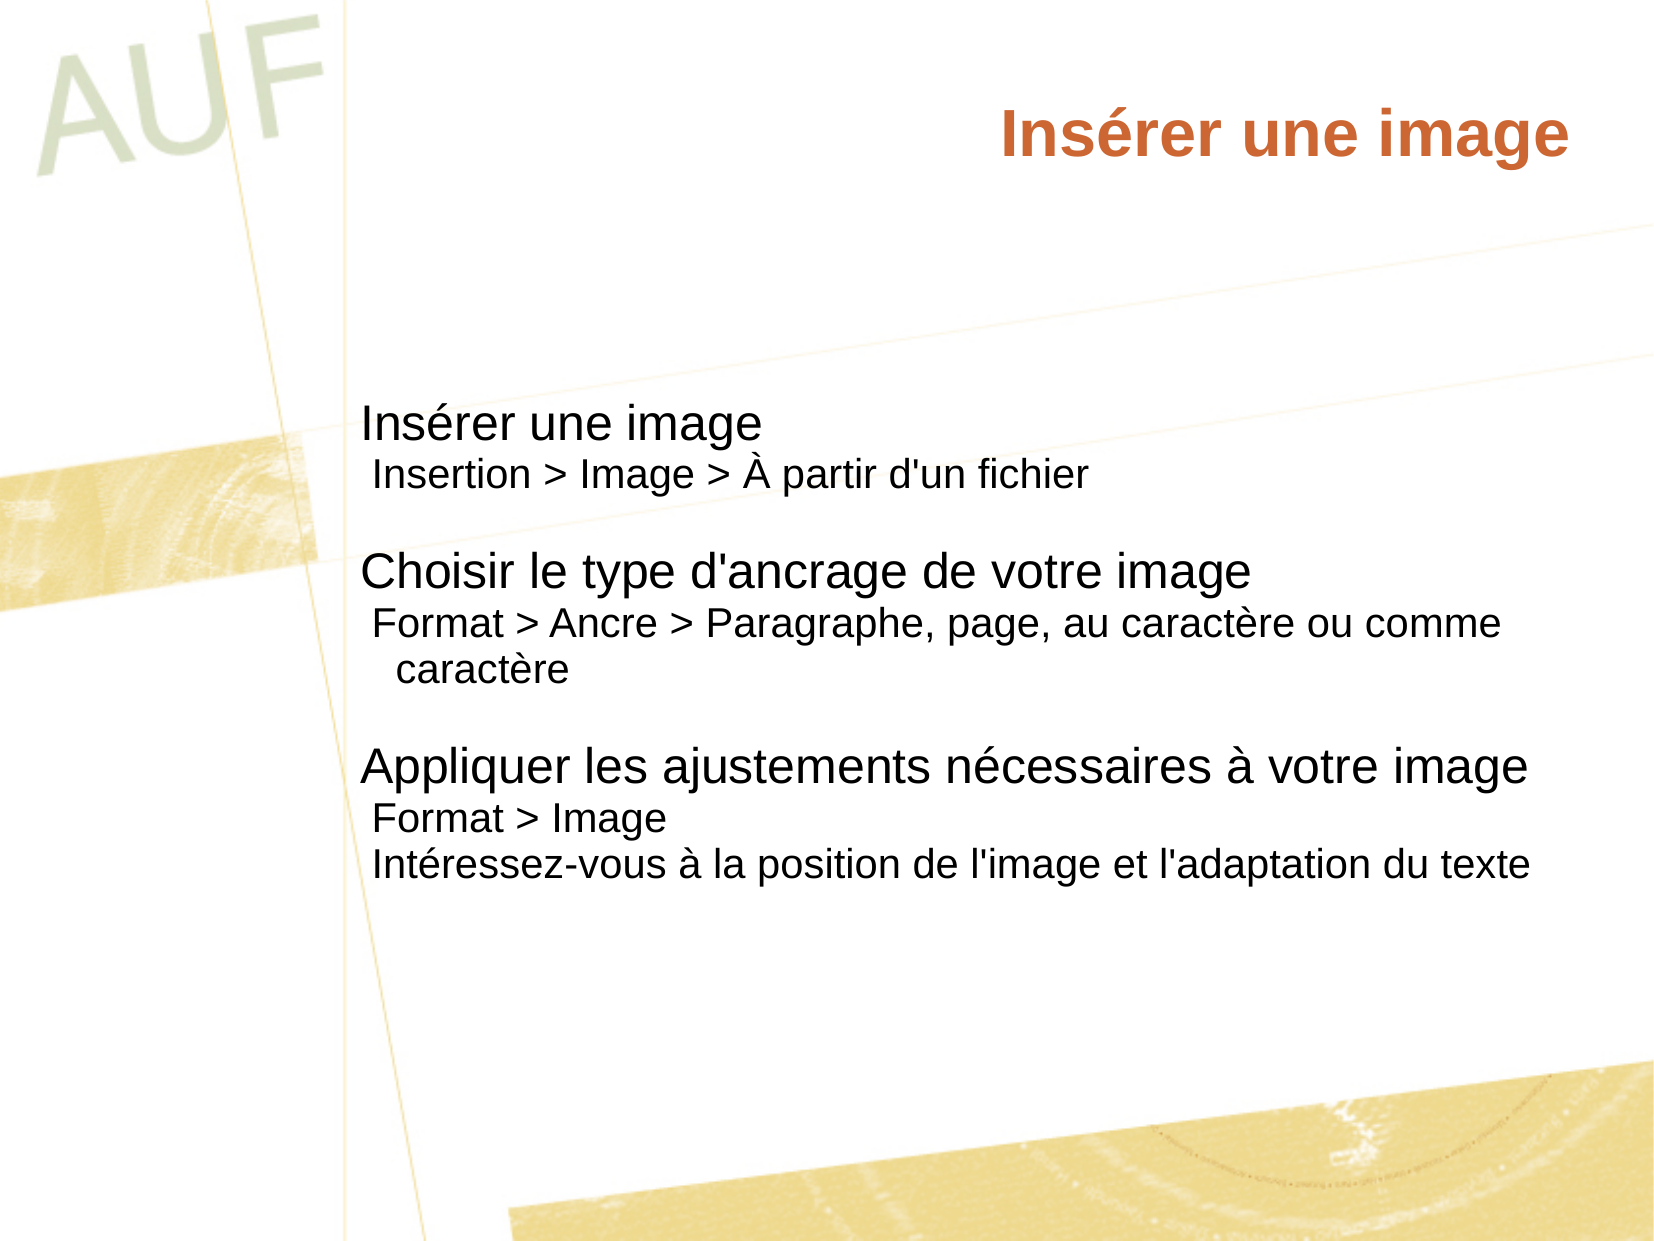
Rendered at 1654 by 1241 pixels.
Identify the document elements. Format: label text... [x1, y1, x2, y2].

subtitle Insérer une image Insertion > Image > À partir d'un fichier Choisir le type d'ancrage de votre image Format > Ancre > Paragraphe, page, au caractère ou comme caractère Appliquer les ajustements nécessaires à votre image Format > Image Intéressez-vous à la position de l'image et l'adaptation du texte [324, 236, 1571, 1093]
title Insérer une image [324, 59, 1571, 207]
picture [0, 0, 1654, 1241]
